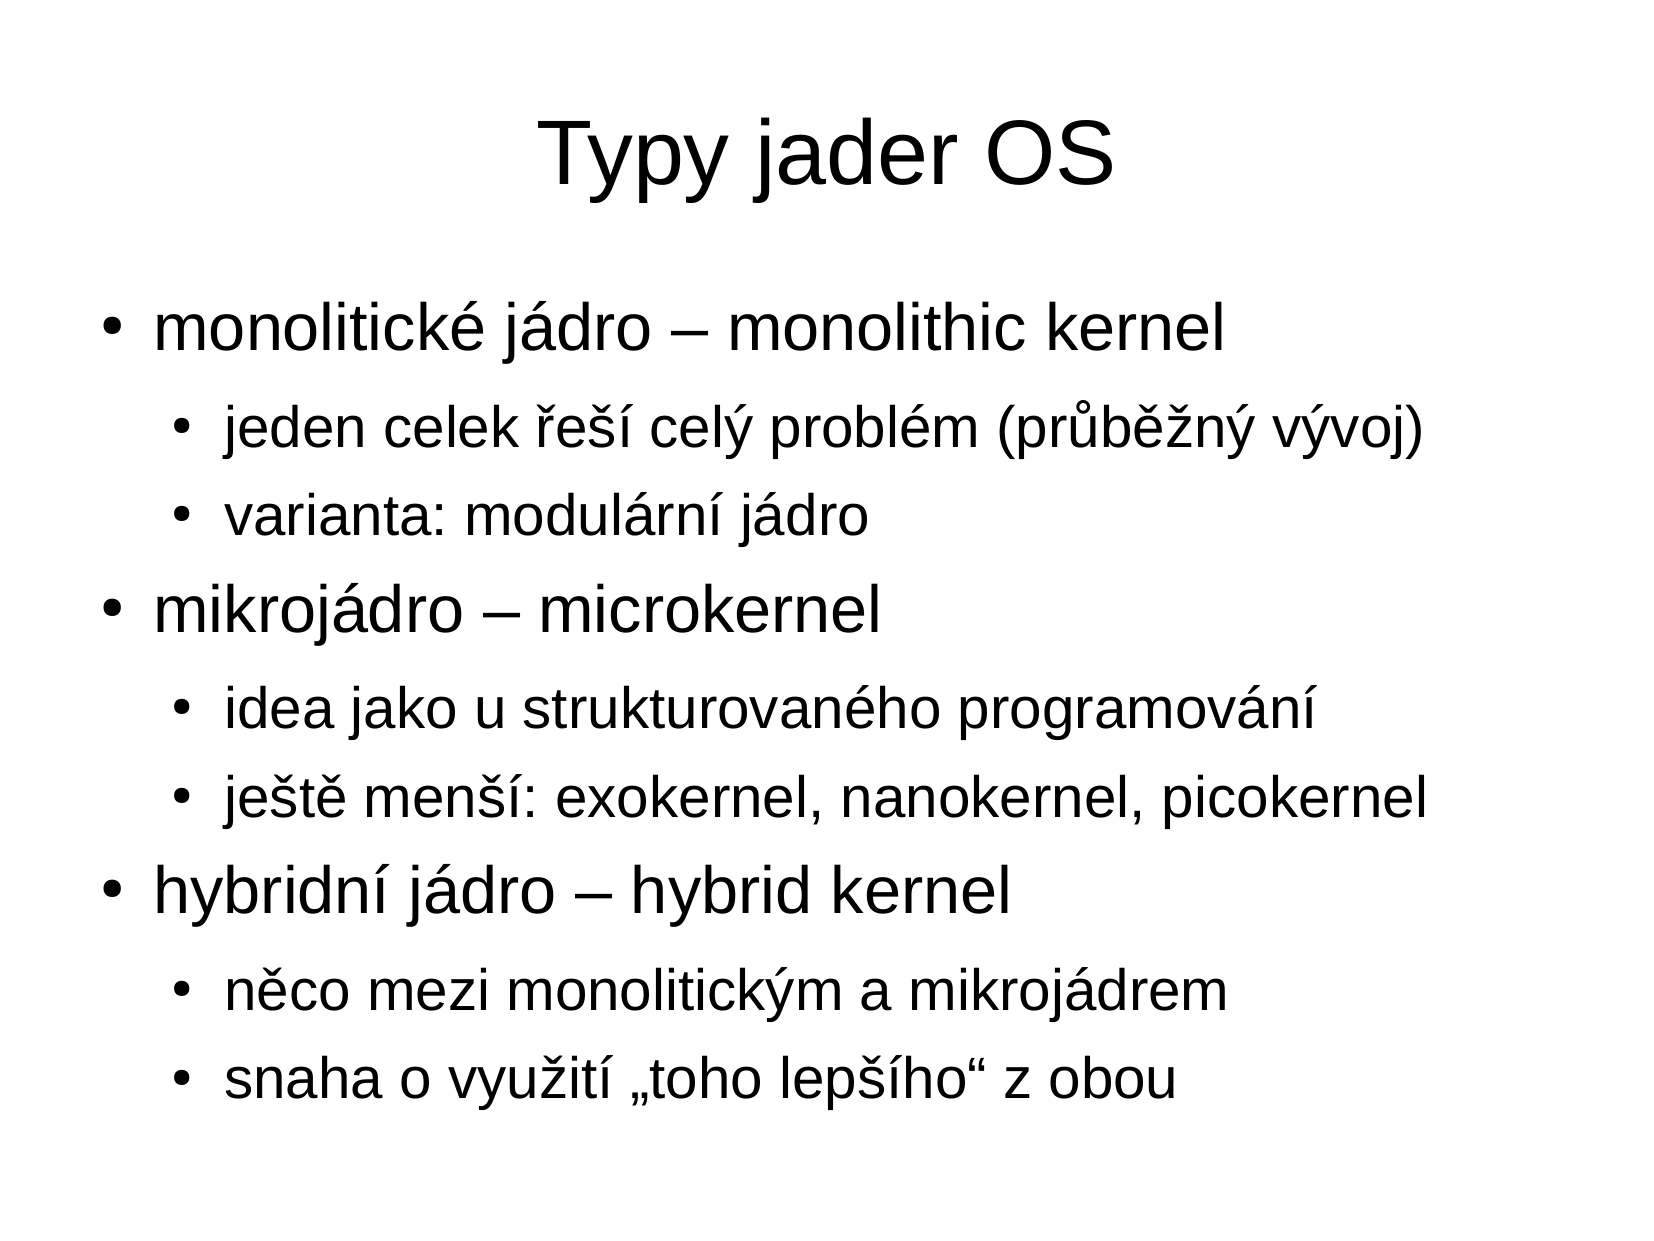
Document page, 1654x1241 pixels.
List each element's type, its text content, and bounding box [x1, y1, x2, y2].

title Typy jader OS [82, 49, 1571, 257]
list monolitické jádro – monolithic kernel jeden celek řeší celý problém (průběžný vývoj) varianta: modulární jádro mikrojádro – microkernel idea jako u strukturovaného programování ještě menší: exokernel, nanokernel, picokernel hybridní jádro – hybrid kernel něco mezi monolitickým a mikrojádrem snaha o využití „toho lepšího“ z obou [82, 290, 1571, 1110]
